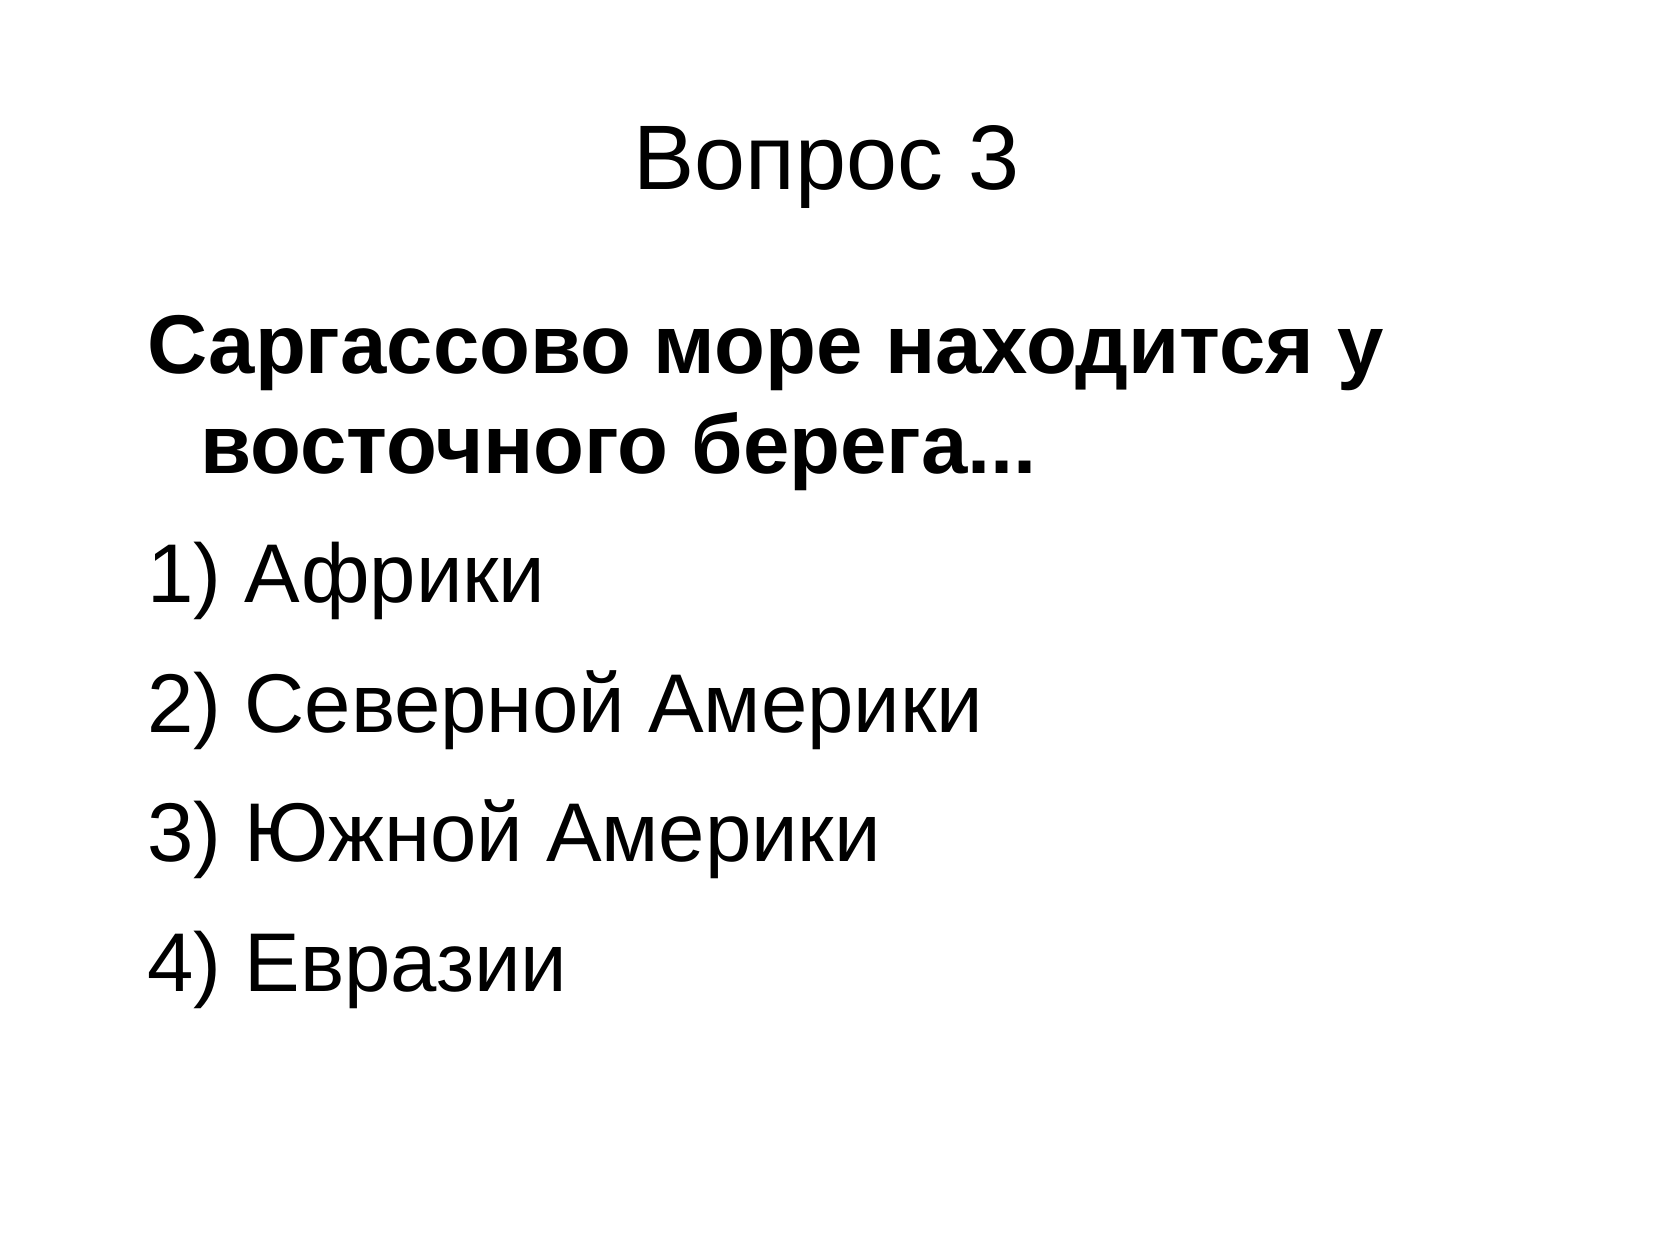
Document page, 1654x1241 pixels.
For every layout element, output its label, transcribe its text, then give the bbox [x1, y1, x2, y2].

list Саргассово море находится у восточного берега... 1) Африки 2) Северной Америки 3) Южной Америки 4) Евразии [59, 290, 1625, 1109]
title Вопрос 3 [82, 49, 1571, 257]
